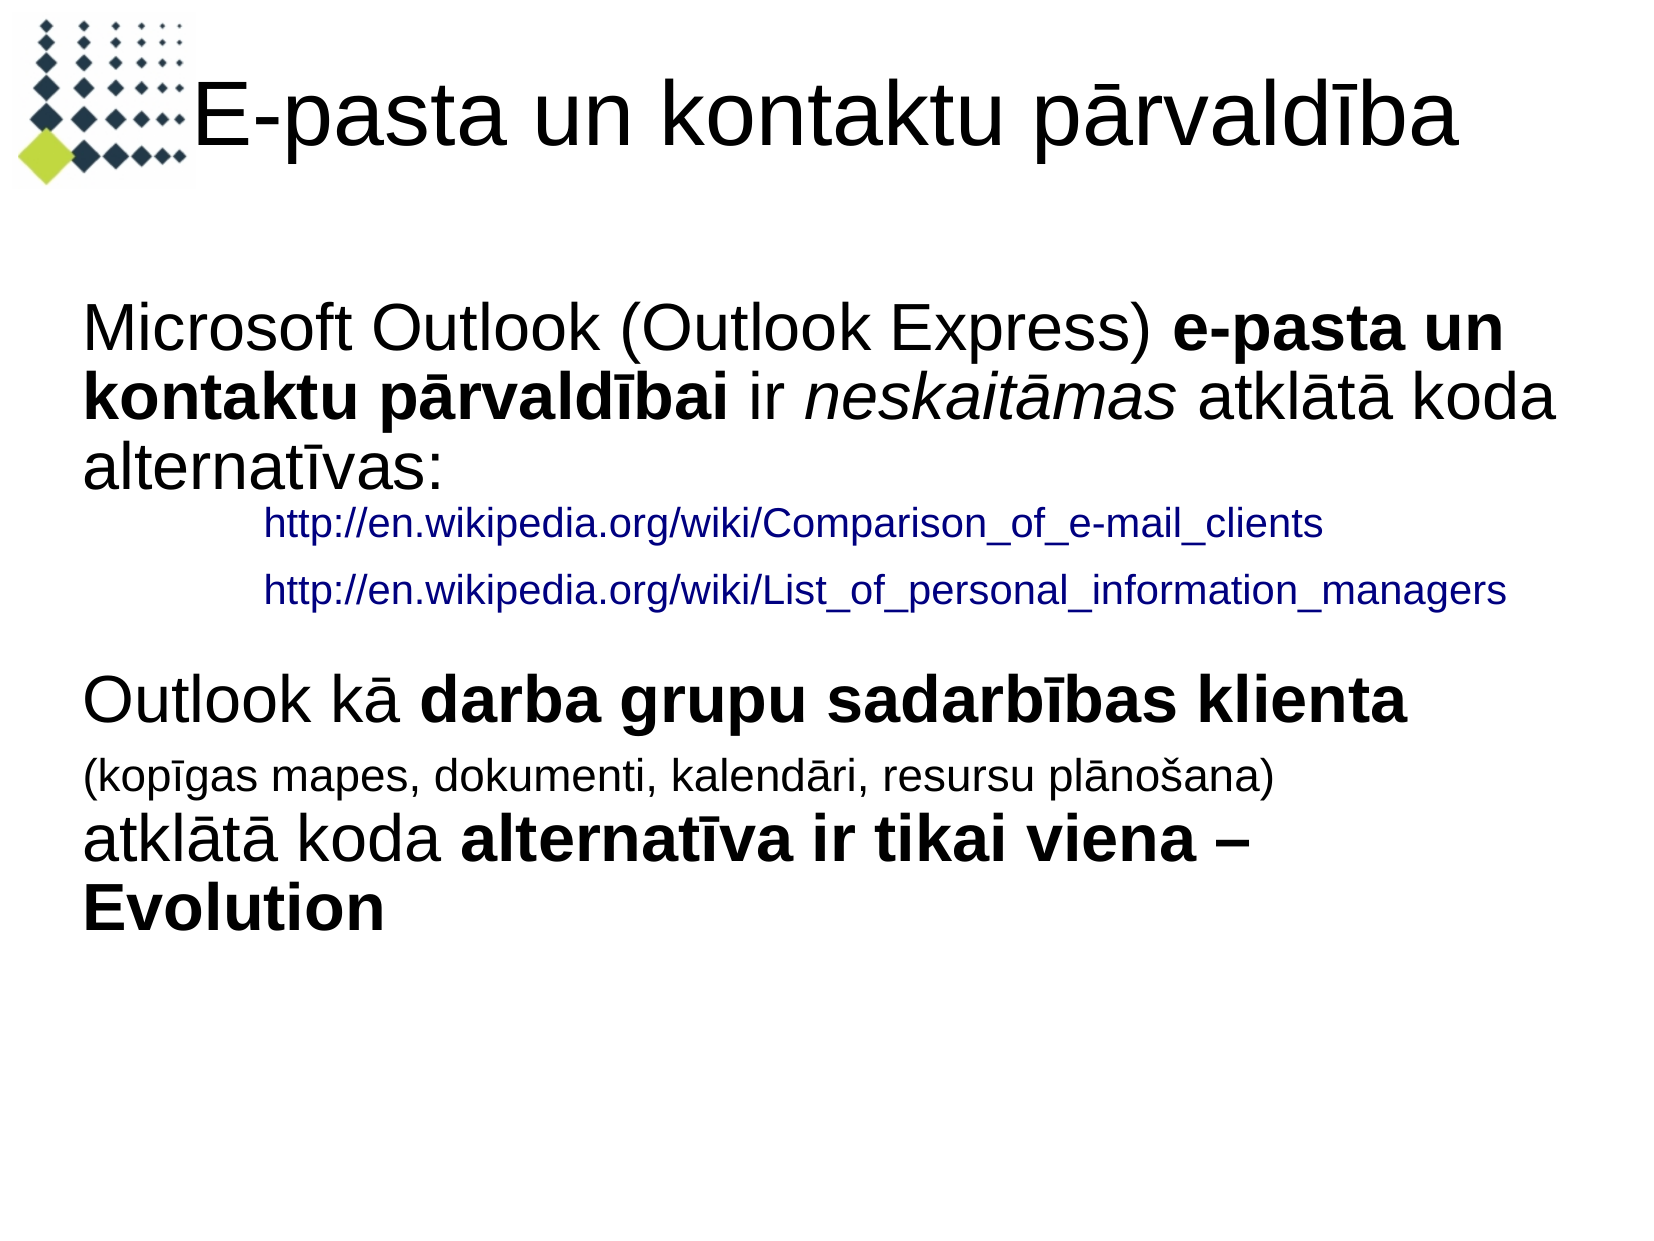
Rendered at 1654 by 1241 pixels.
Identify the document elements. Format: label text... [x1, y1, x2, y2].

picture [12, 12, 196, 189]
title E-pasta un kontaktu pārvaldība [82, 56, 1571, 178]
list Microsoft Outlook (Outlook Express) e-pasta un kontaktu pārvaldībai ir neskaitāmas atklātā koda alternatīvas: http://en.wikipedia.org/wiki/Comparison_of_e-mail_clients http://en.wikipedia.org/wiki/List_of_personal_information_managers Outlook kā darba grupu sadarbības klienta (kopīgas mapes, dokumenti, kalendāri, resursu plānošana) atklātā koda alternatīva ir tikai viena – Evolution [82, 290, 1571, 1108]
